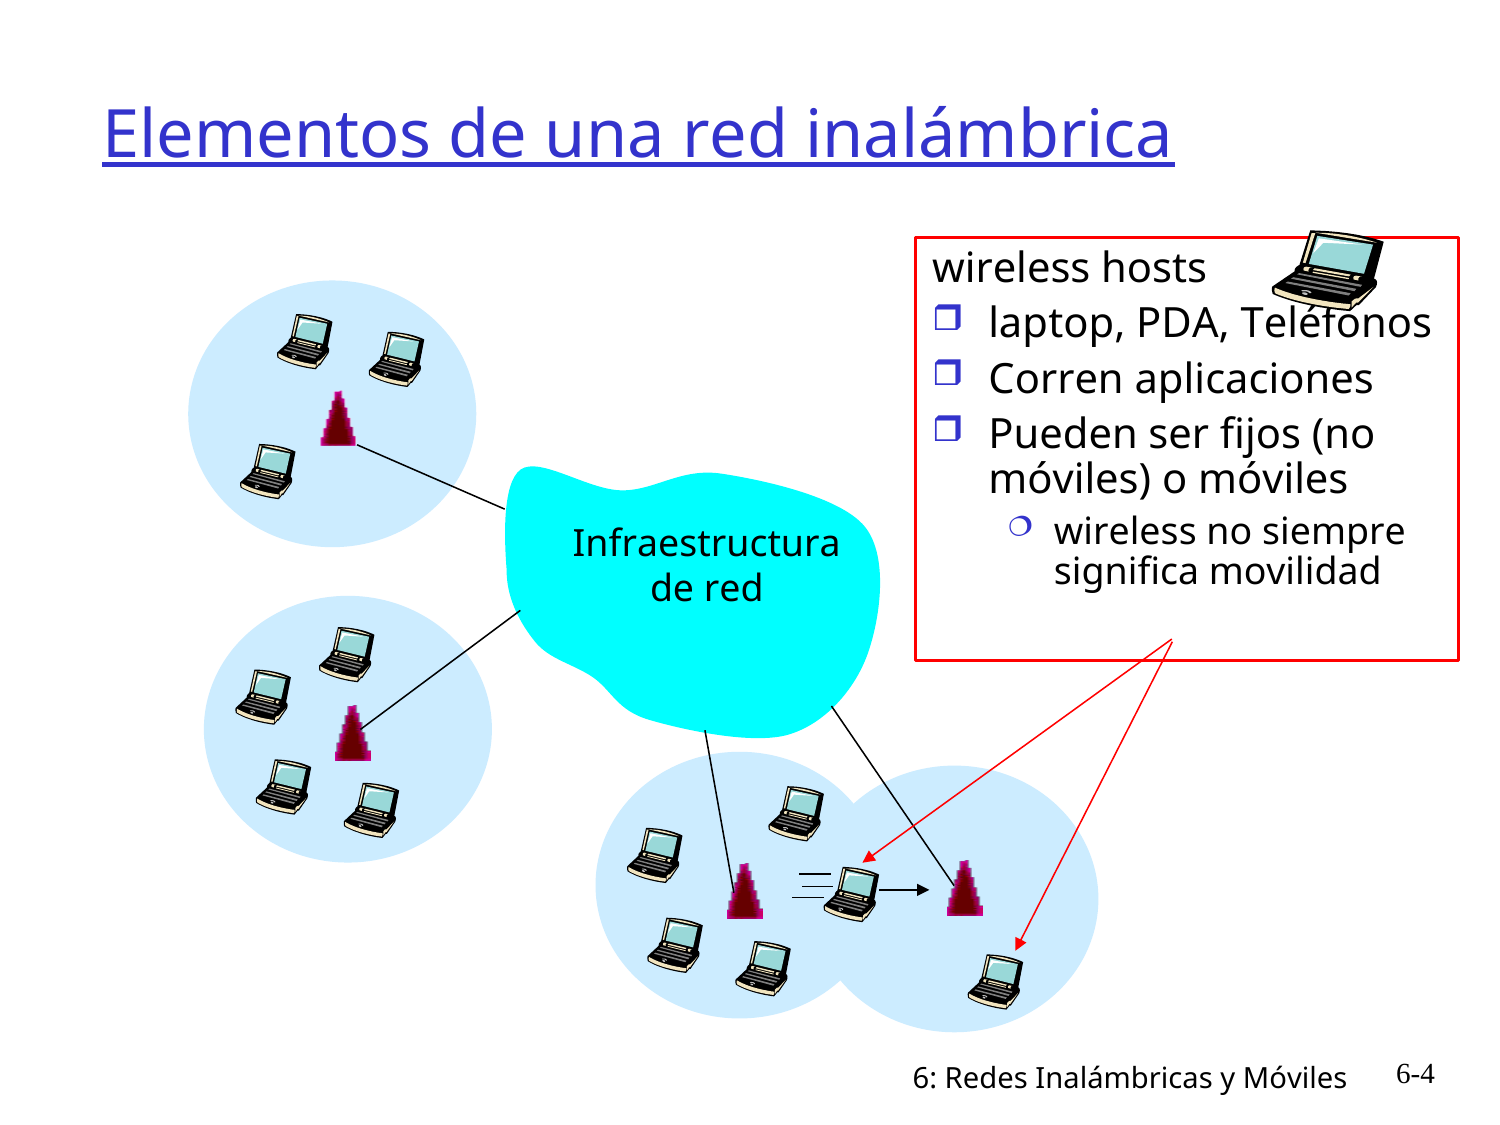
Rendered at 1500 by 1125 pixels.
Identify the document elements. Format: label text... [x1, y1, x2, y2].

picture [229, 424, 296, 500]
text_box Infraestructura de red [557, 510, 856, 617]
picture [308, 607, 375, 683]
text_box [203, 595, 492, 863]
picture [1251, 201, 1384, 312]
picture [358, 311, 425, 387]
picture [957, 934, 1024, 1010]
picture [320, 390, 356, 446]
title Elementos de una red inalámbrica [87, 37, 1363, 225]
text_box wireless hosts laptop, PDA, Teléfonos Corren aplicaciones Pueden ser fijos (no móviles) o móviles wireless no siempre significa movilidad [915, 237, 1459, 661]
picture [225, 649, 291, 725]
picture [333, 762, 400, 838]
text_box [595, 751, 1099, 1033]
picture [245, 739, 312, 815]
text_box [505, 466, 881, 739]
picture [758, 766, 824, 842]
picture [725, 921, 791, 997]
picture [335, 705, 371, 761]
picture [947, 860, 983, 916]
picture [637, 897, 703, 973]
picture [266, 294, 333, 370]
picture [813, 847, 880, 923]
picture [727, 863, 763, 920]
picture [616, 808, 683, 884]
text_box [188, 280, 477, 548]
text_box [885, 765, 989, 824]
